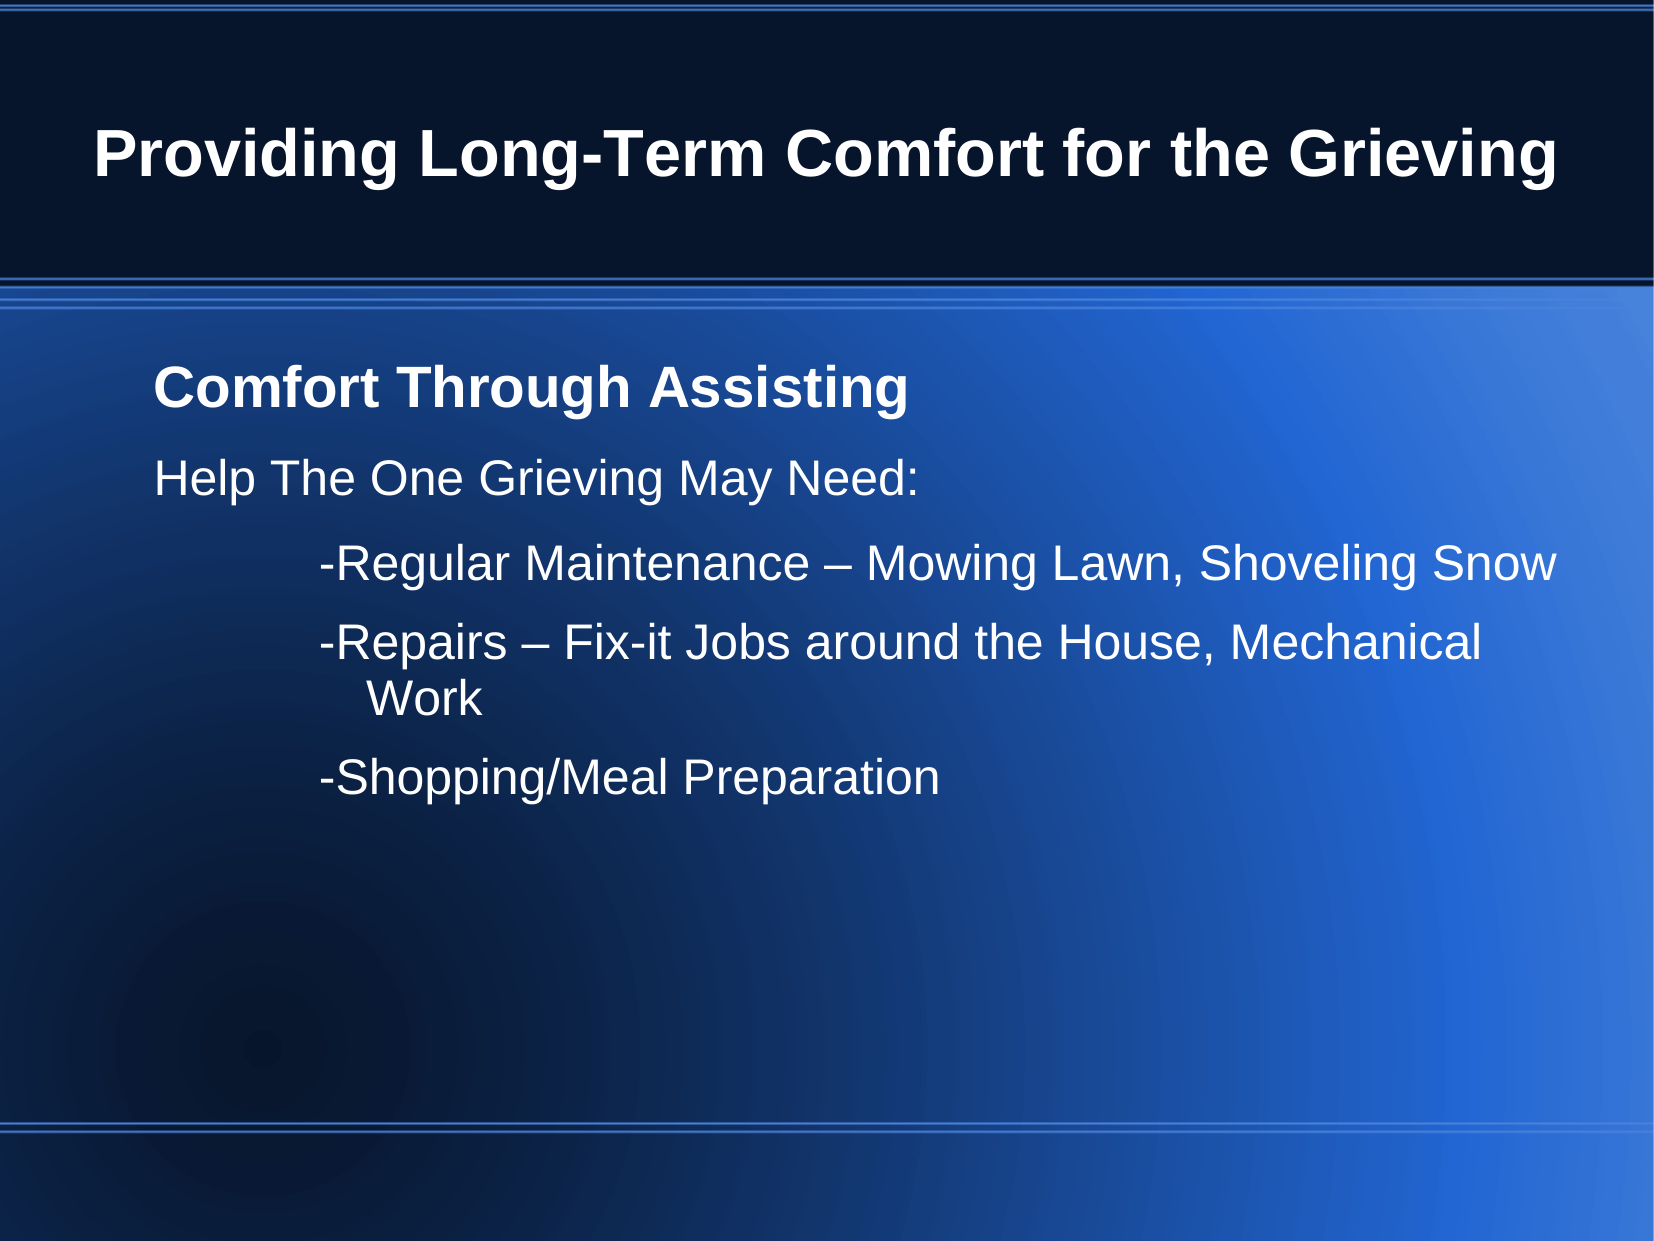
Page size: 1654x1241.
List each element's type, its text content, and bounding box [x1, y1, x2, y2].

title Providing Long-Term Comfort for the Grieving [82, 49, 1571, 257]
picture [0, 0, 1654, 1241]
list Comfort Through Assisting Help The One Grieving May Need: -Regular Maintenance – Mowing Lawn, Shoveling Snow -Repairs – Fix-it Jobs around the House, Mechanical Work -Shopping/Meal Preparation [82, 355, 1571, 1058]
